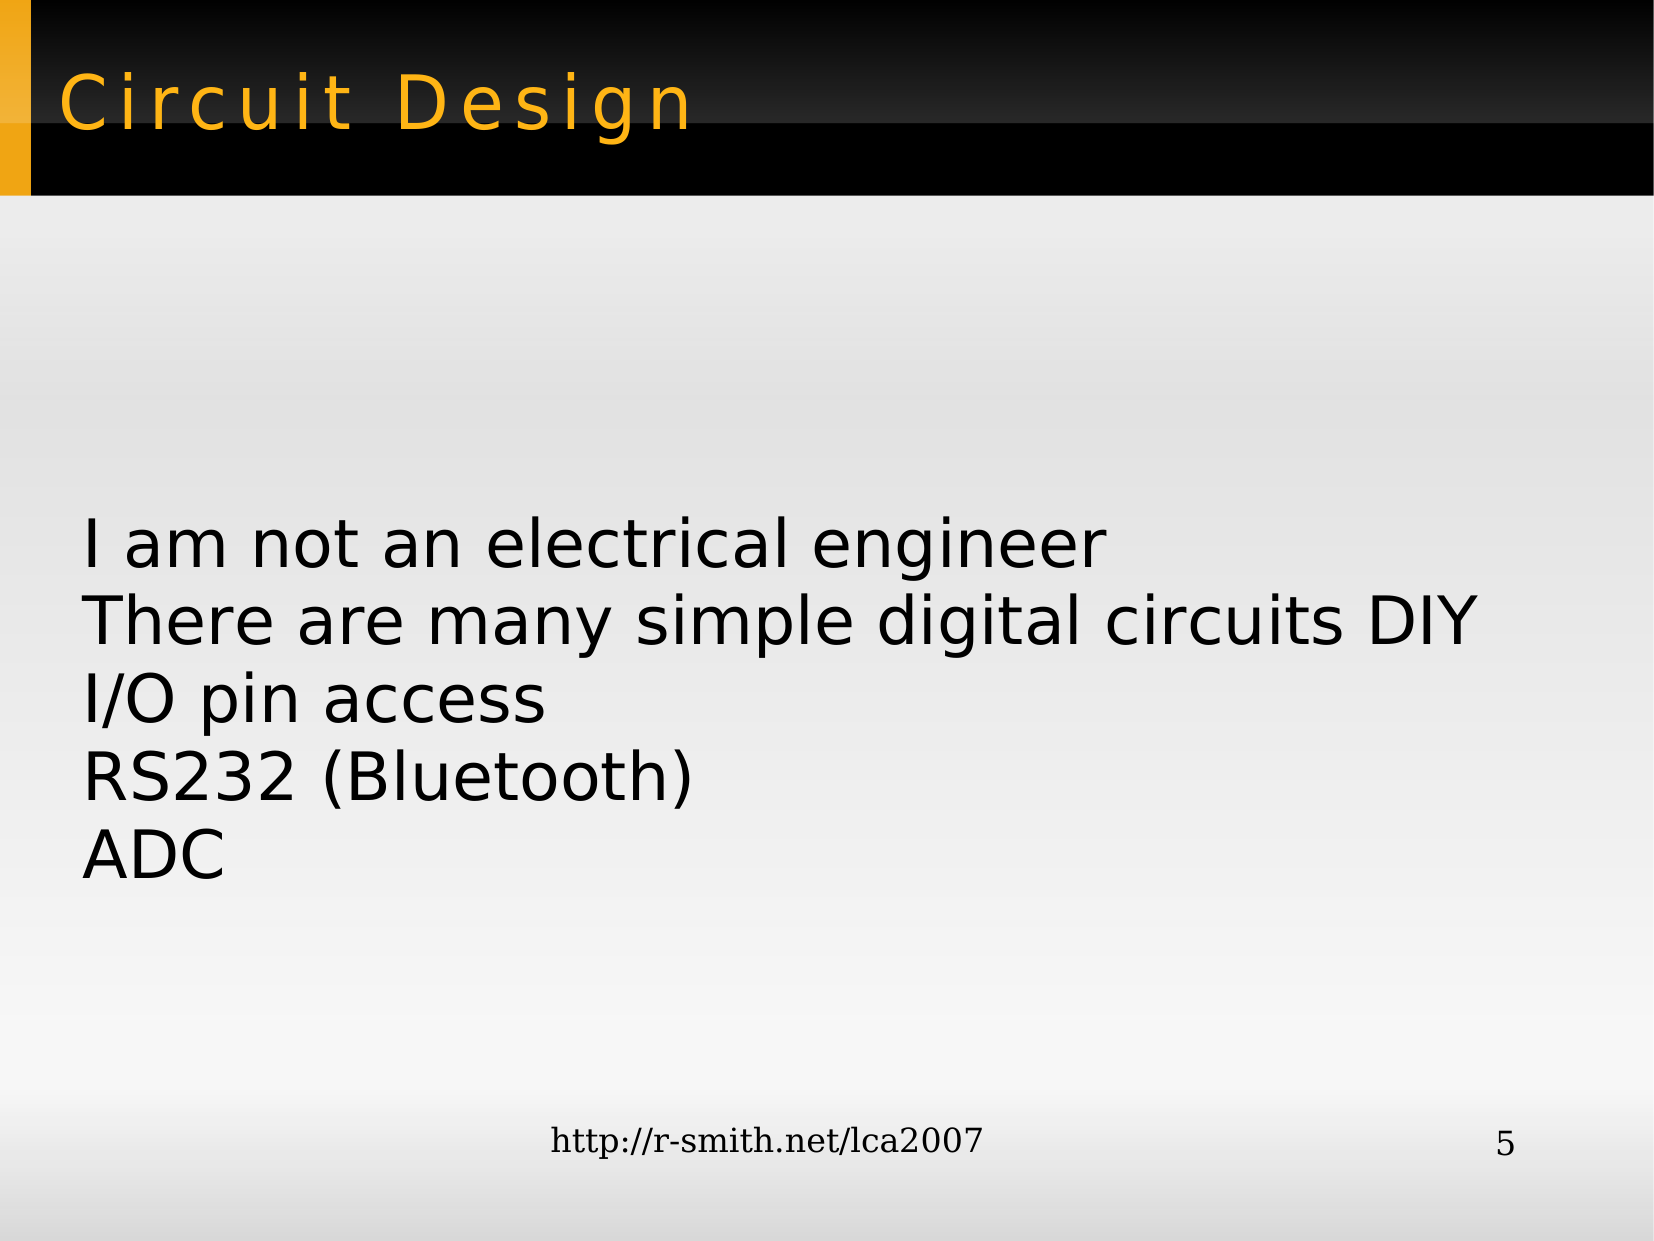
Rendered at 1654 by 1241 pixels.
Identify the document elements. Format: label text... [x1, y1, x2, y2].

title Circuit Design [59, 29, 1270, 178]
subtitle I am not an electrical engineer There are many simple digital circuits DIY I/O pin access RS232 (Bluetooth) ADC [82, 290, 1571, 1109]
picture [0, 0, 1654, 1241]
